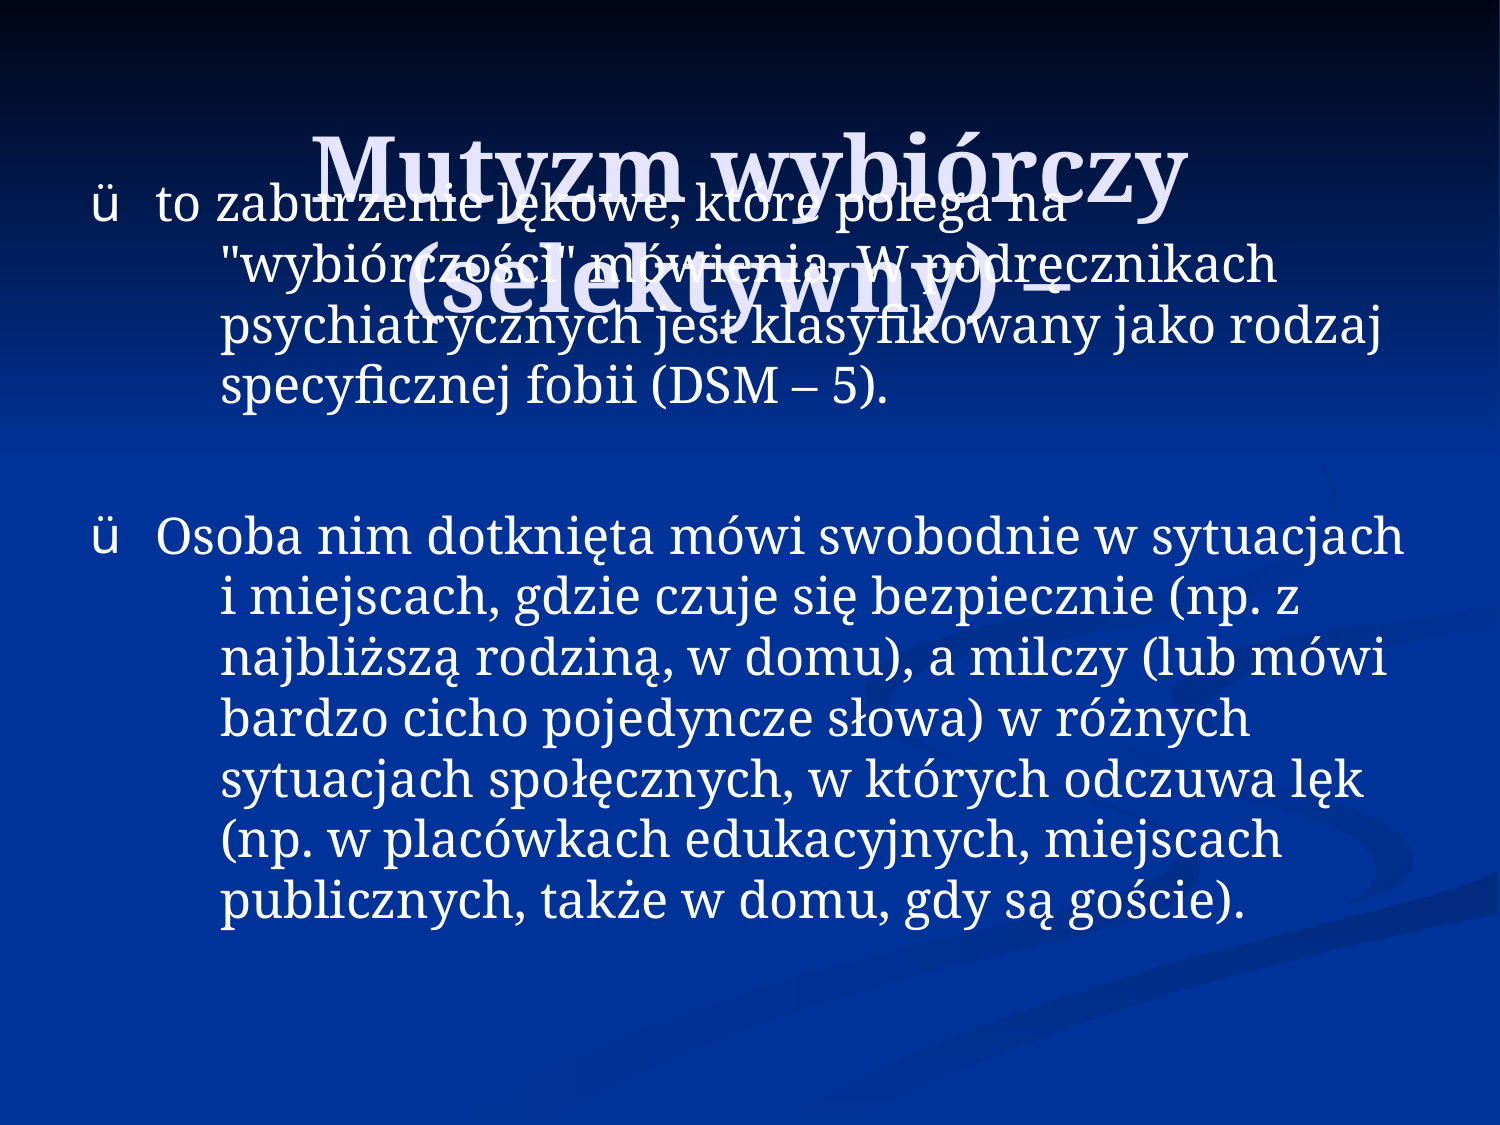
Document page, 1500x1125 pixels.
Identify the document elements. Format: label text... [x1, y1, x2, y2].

title Mutyzm wybiórczy (selektywny) – [75, 102, 1425, 163]
list to zaburzenie lękowe, które polega na "wybiórczości" mówienia. W podręcznikach psychiatrycznych jest klasyfikowany jako rodzaj specyficznej fobii (DSM – 5). Osoba nim dotknięta mówi swobodnie w sytuacjach i miejscach, gdzie czuje się bezpiecznie (np. z najbliższą rodziną, w domu), a milczy (lub mówi bardzo cicho pojedyncze słowa) w różnych sytuacjach społęcznych, w których odczuwa lęk (np. w placówkach edukacyjnych, miejscach publicznych, także w domu, gdy są goście). [75, 163, 1425, 1005]
